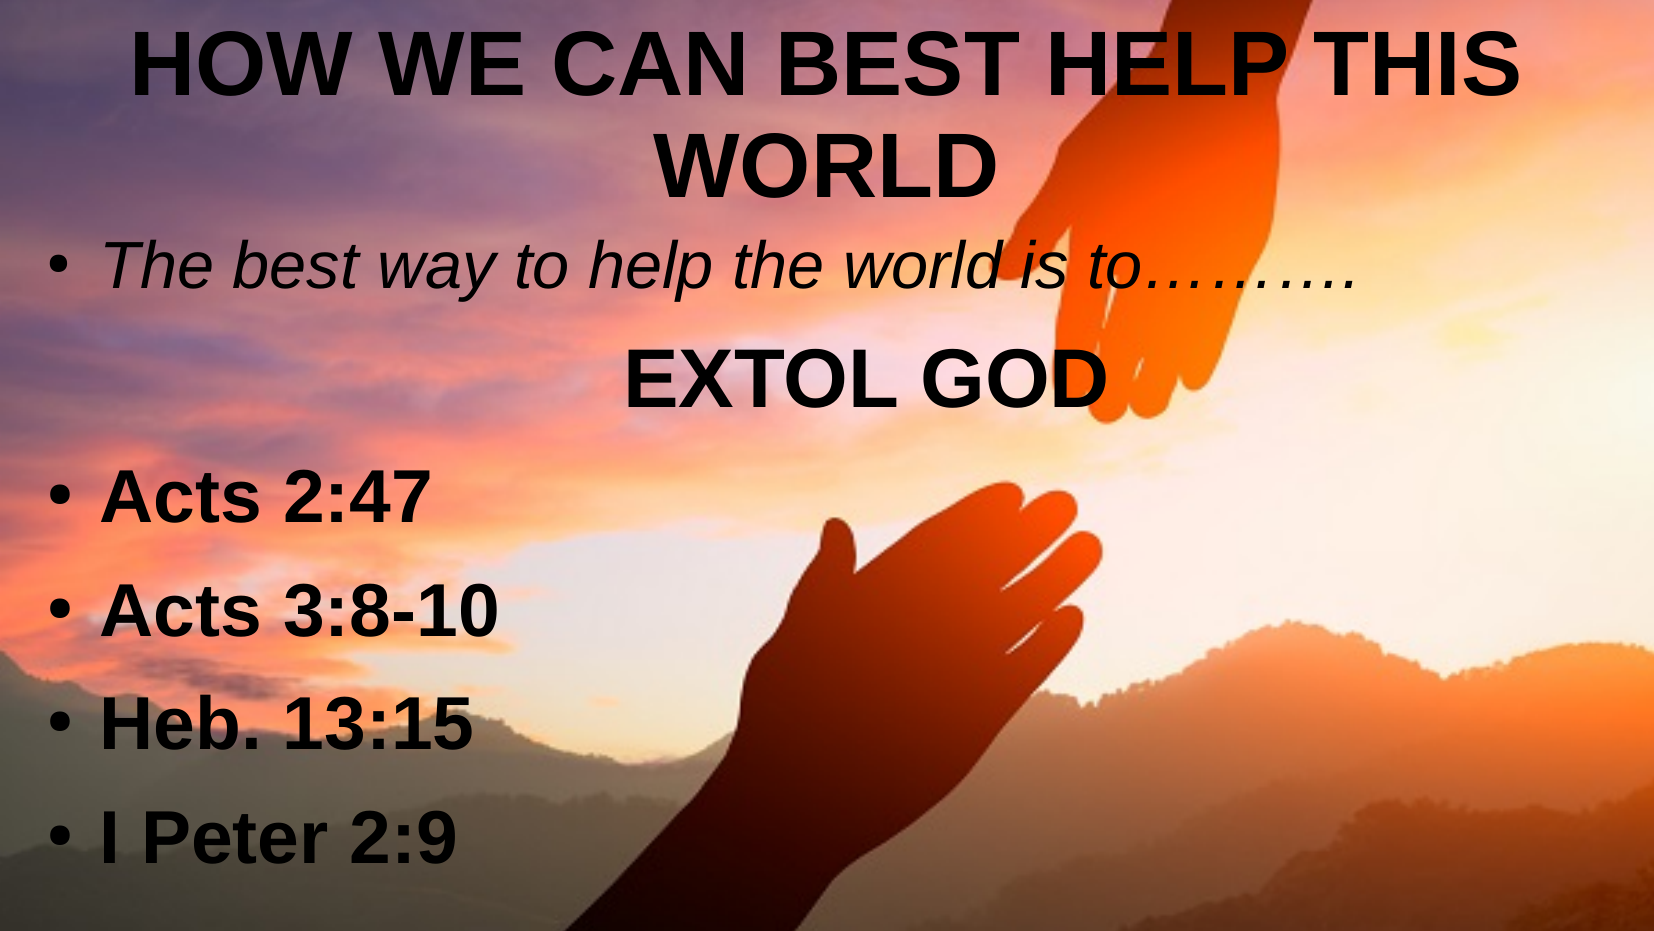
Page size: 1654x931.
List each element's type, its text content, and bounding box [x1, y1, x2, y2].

title HOW WE CAN BEST HELP THIS WORLD [82, 12, 1571, 218]
list The best way to help the world is to………. EXTOL GOD Acts 2:47 Acts 3:8-10 Heb. 13:15 I Peter 2:9 [28, 227, 1634, 911]
picture [0, 0, 1654, 931]
